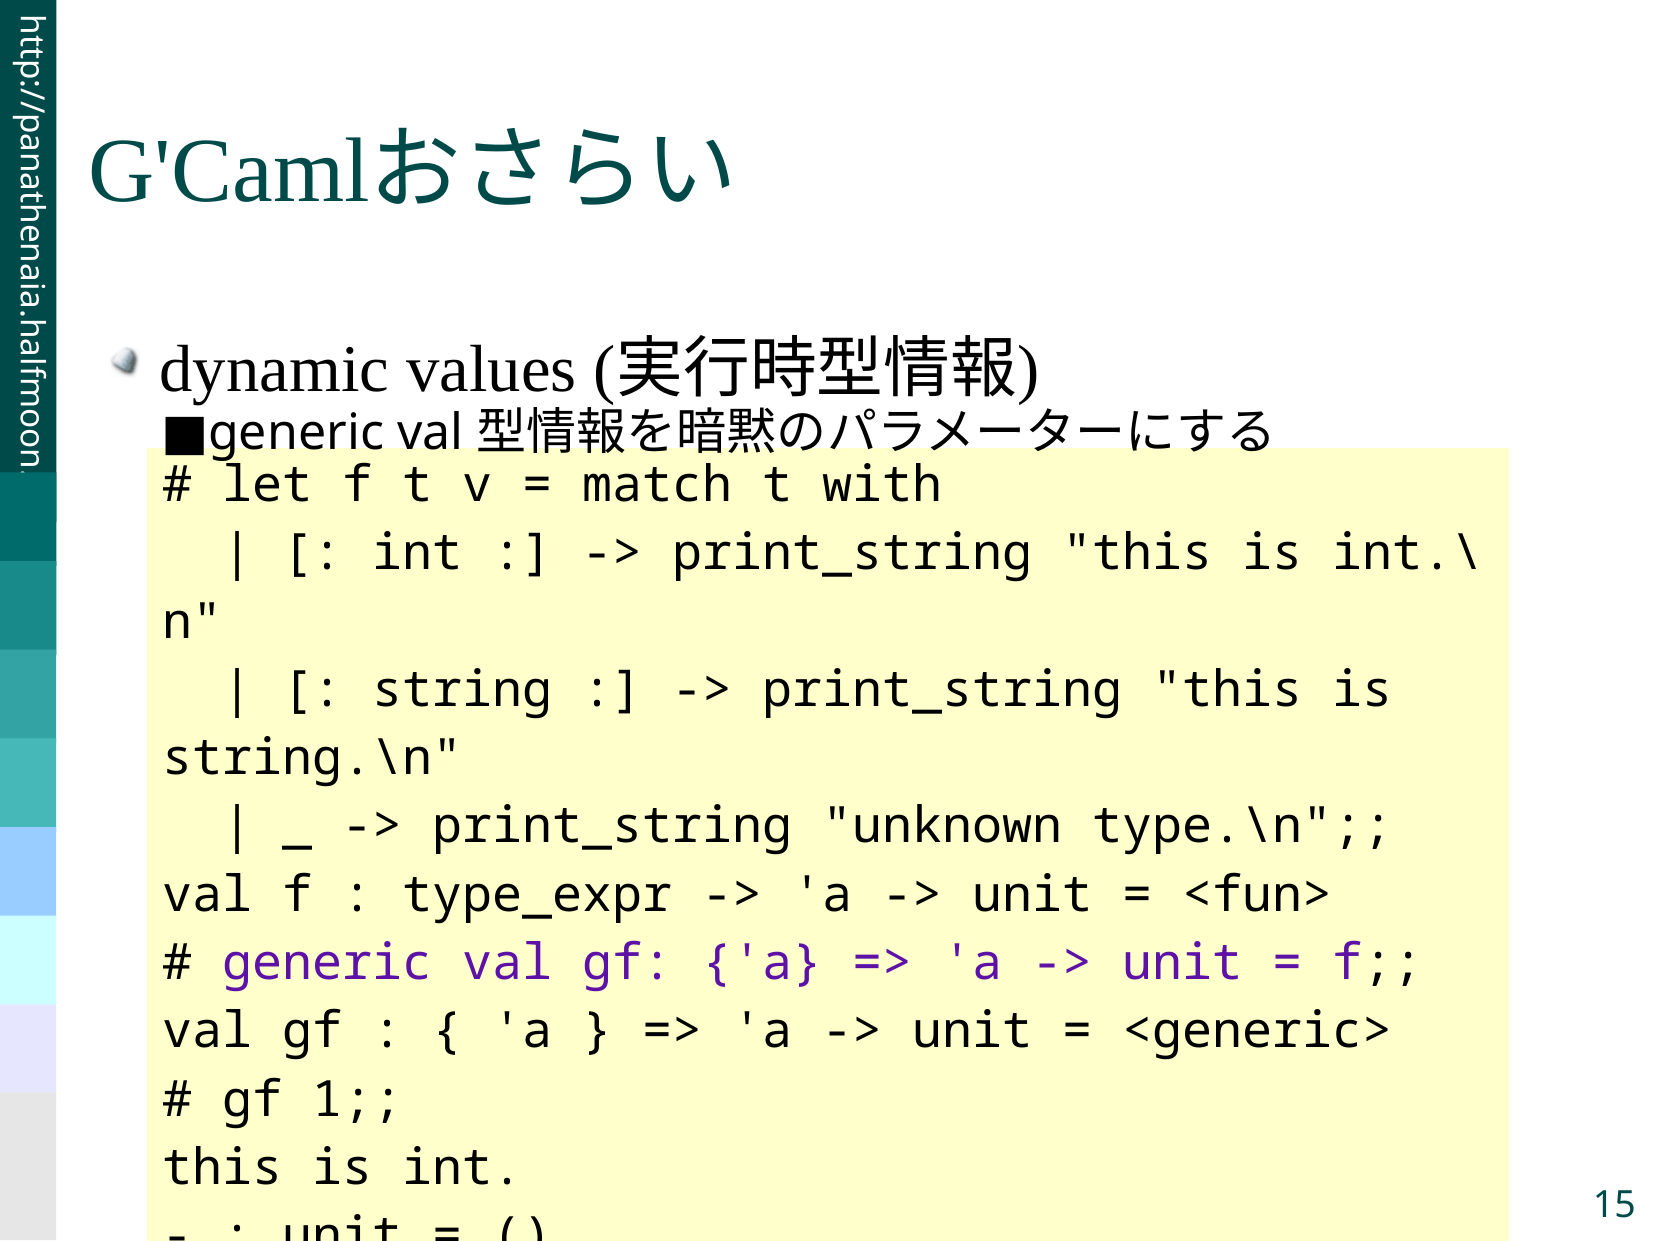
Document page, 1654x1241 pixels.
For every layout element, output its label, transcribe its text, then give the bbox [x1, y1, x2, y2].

text_box ■generic val 型情報を暗黙のパラメーターにする [146, 391, 1355, 442]
list dynamic values (実行時型情報) [88, 313, 1577, 1133]
list dynamic values (実行時型情報) [1046, 442, 1132, 448]
list dynamic values (実行時型情報) [939, 442, 1046, 448]
text_box # let f t v = match t with | [: int :] -> print_string "this is int.\n" | [: string :] -> print_string "this is string.\n" | _ -> print_string "unknown type.\n";; val f : type_expr -> 'a -> unit = <fun> # generic val gf: {'a} => 'a -> unit = f;; val gf : { 'a } => 'a -> unit = <generic> # gf 1;; this is int. - : unit = () # gf "a";; this is string. - : unit = () [147, 448, 1510, 1105]
title G'Camlおさらい [88, 57, 1577, 265]
